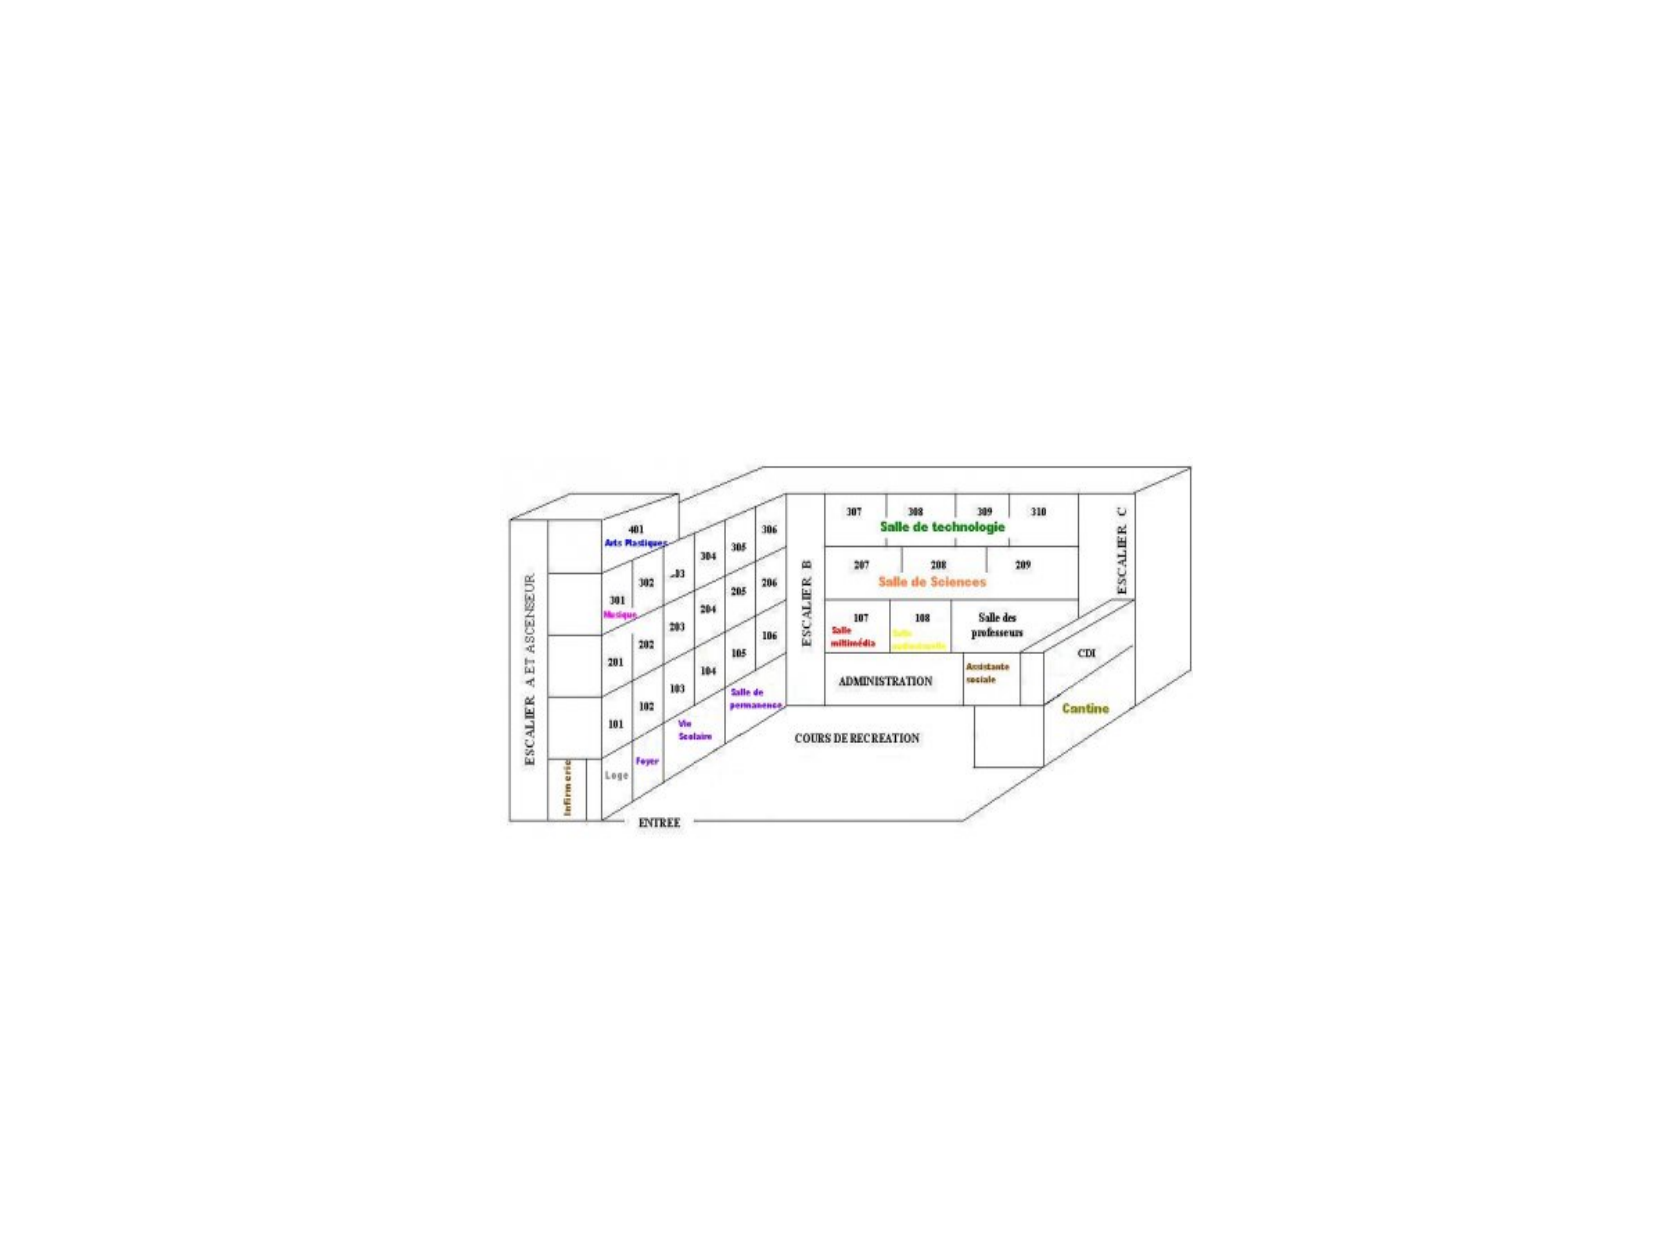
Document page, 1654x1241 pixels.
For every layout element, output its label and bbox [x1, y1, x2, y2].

picture [500, 457, 1193, 851]
